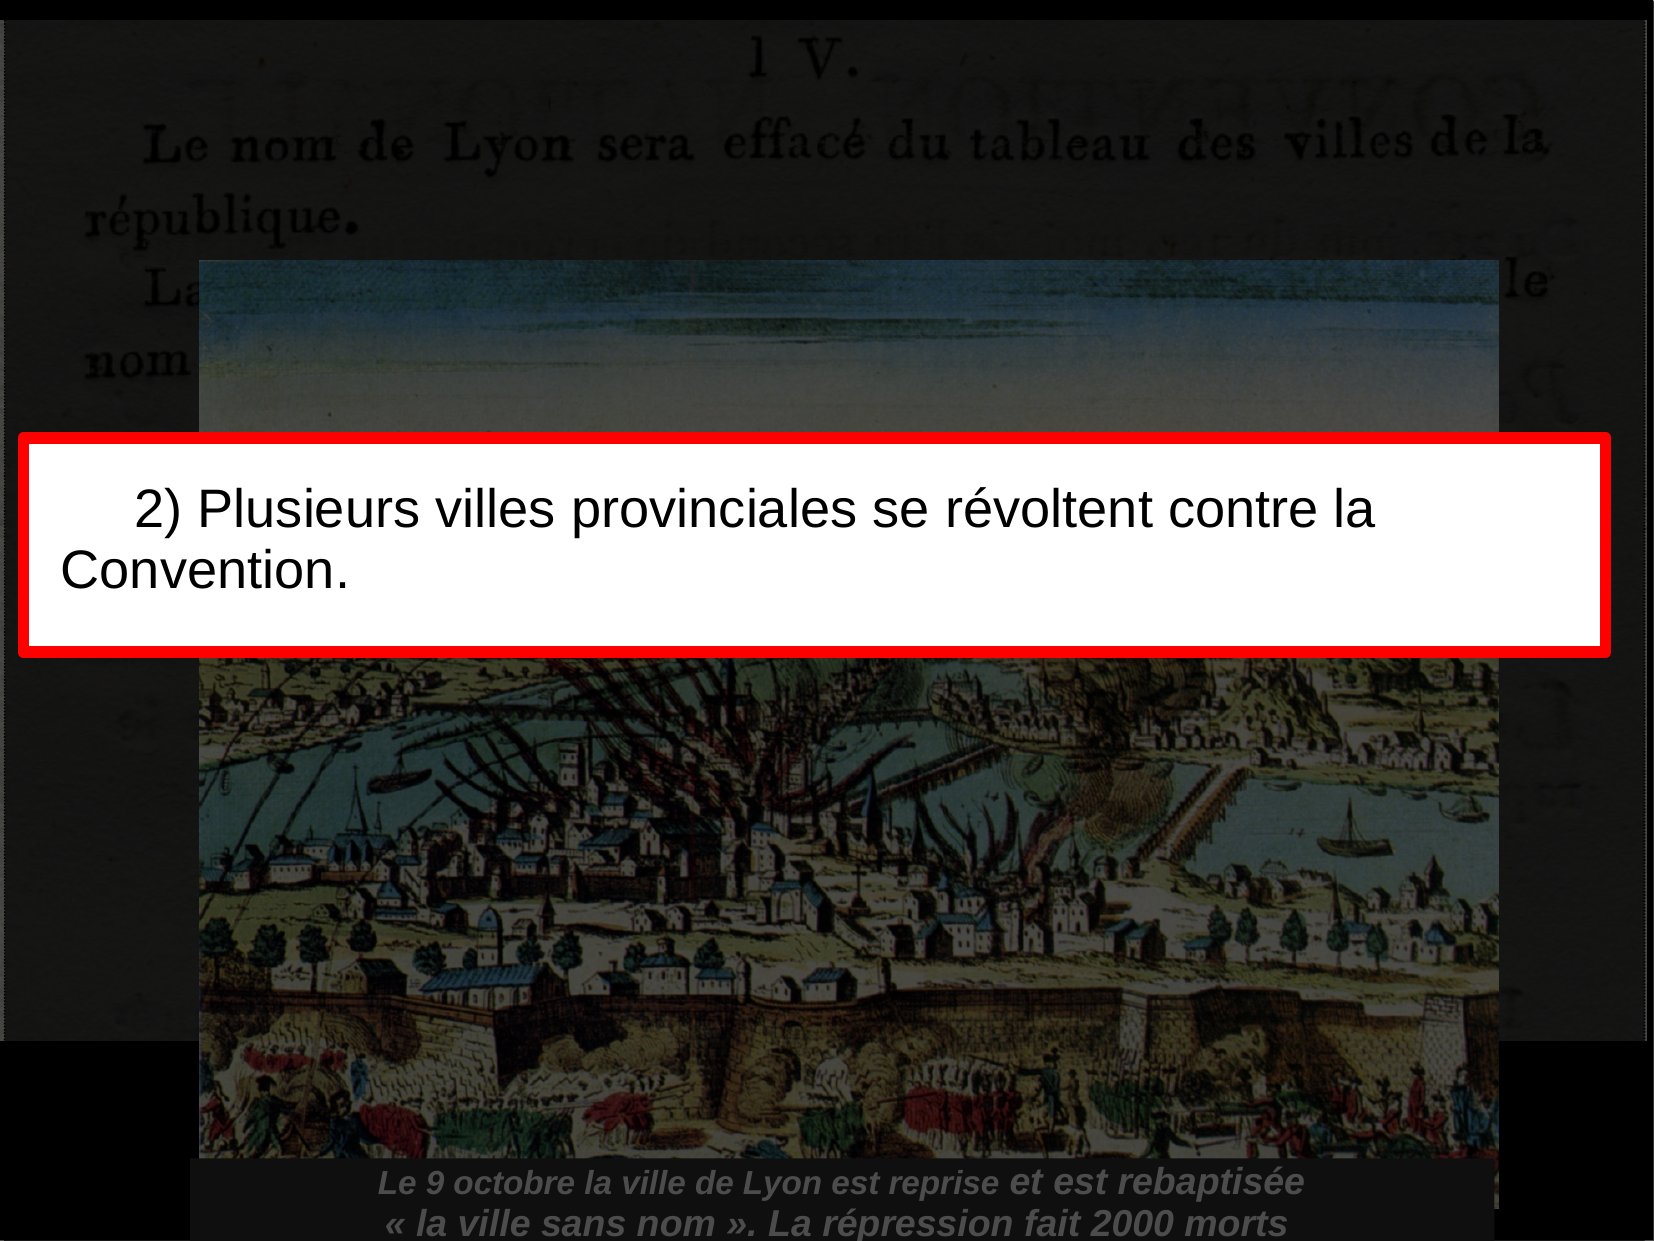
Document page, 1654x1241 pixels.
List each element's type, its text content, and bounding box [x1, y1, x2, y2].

text_box 2) Plusieurs villes provinciales se révoltent contre la Convention. [45, 471, 1566, 638]
text_box [0, 1, 1654, 1241]
